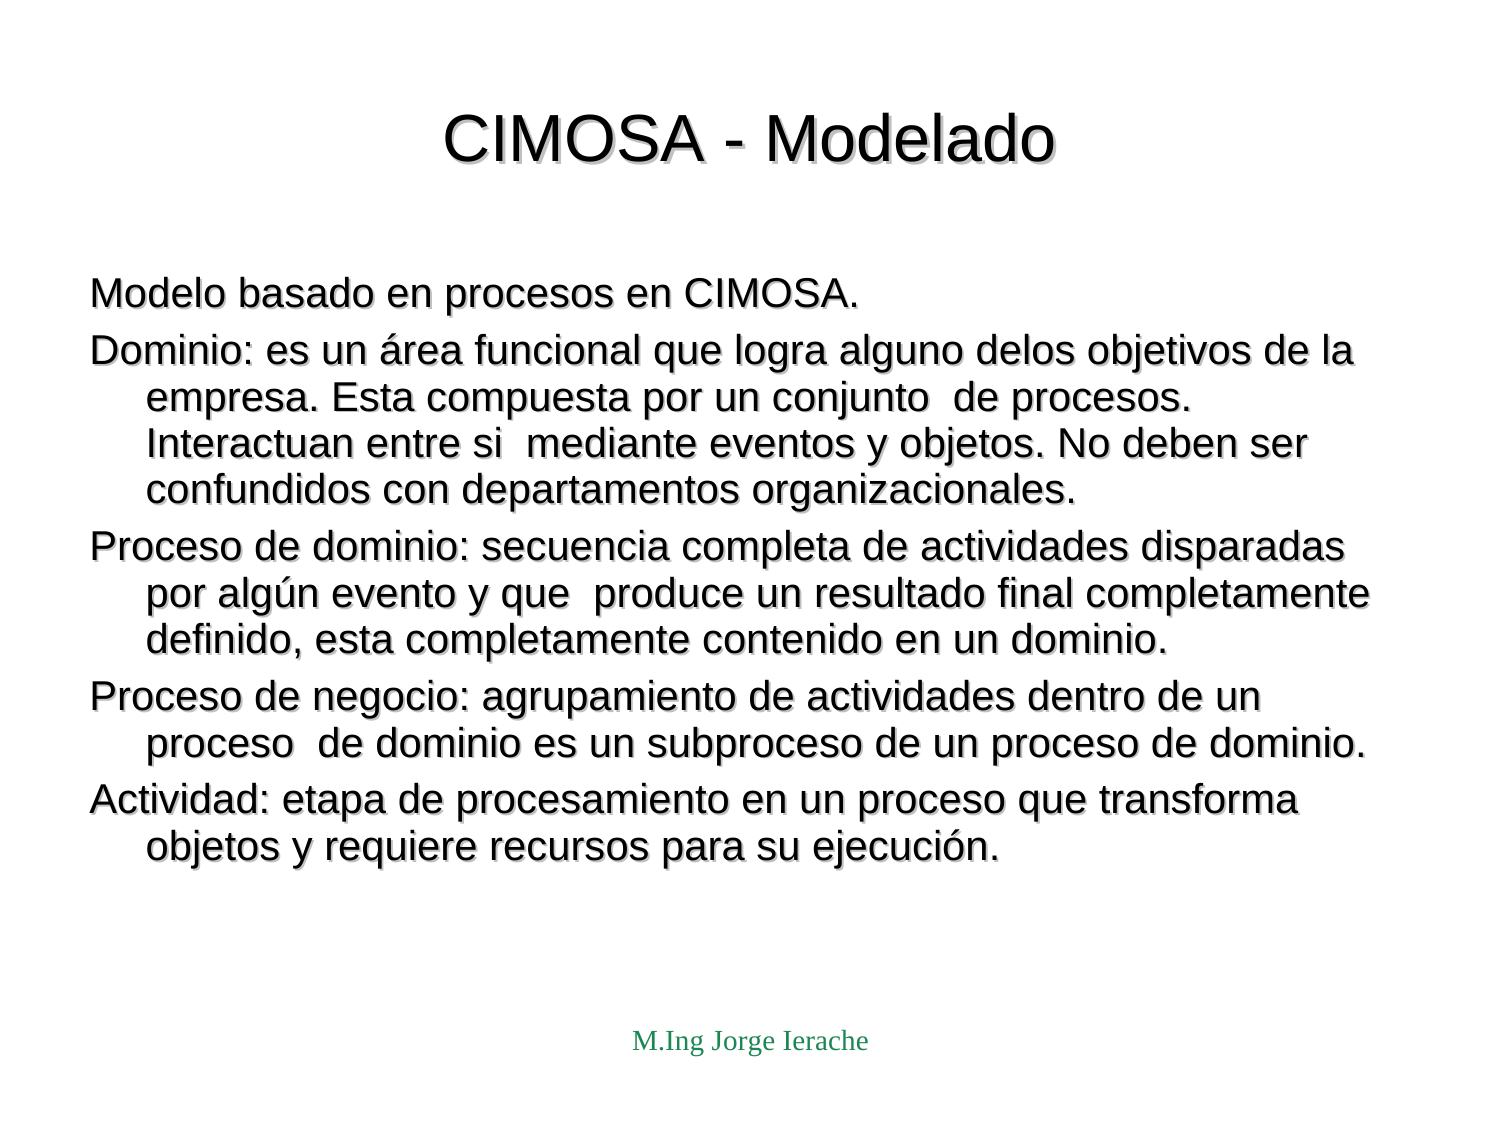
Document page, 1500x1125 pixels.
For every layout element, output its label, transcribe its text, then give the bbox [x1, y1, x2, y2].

list Modelo basado en procesos en CIMOSA. Dominio: es un área funcional que logra alguno delos objetivos de la empresa. Esta compuesta por un conjunto de procesos. Interactuan entre si mediante eventos y objetos. No deben ser confundidos con departamentos organizacionales. Proceso de dominio: secuencia completa de actividades disparadas por algún evento y que produce un resultado final completamente definido, esta completamente contenido en un dominio. Proceso de negocio: agrupamiento de actividades dentro de un proceso de dominio es un subproceso de un proceso de dominio. Actividad: etapa de procesamiento en un proceso que transforma objetos y requiere recursos para su ejecución. [74, 262, 1425, 1041]
title CIMOSA - Modelado [74, 44, 1425, 233]
